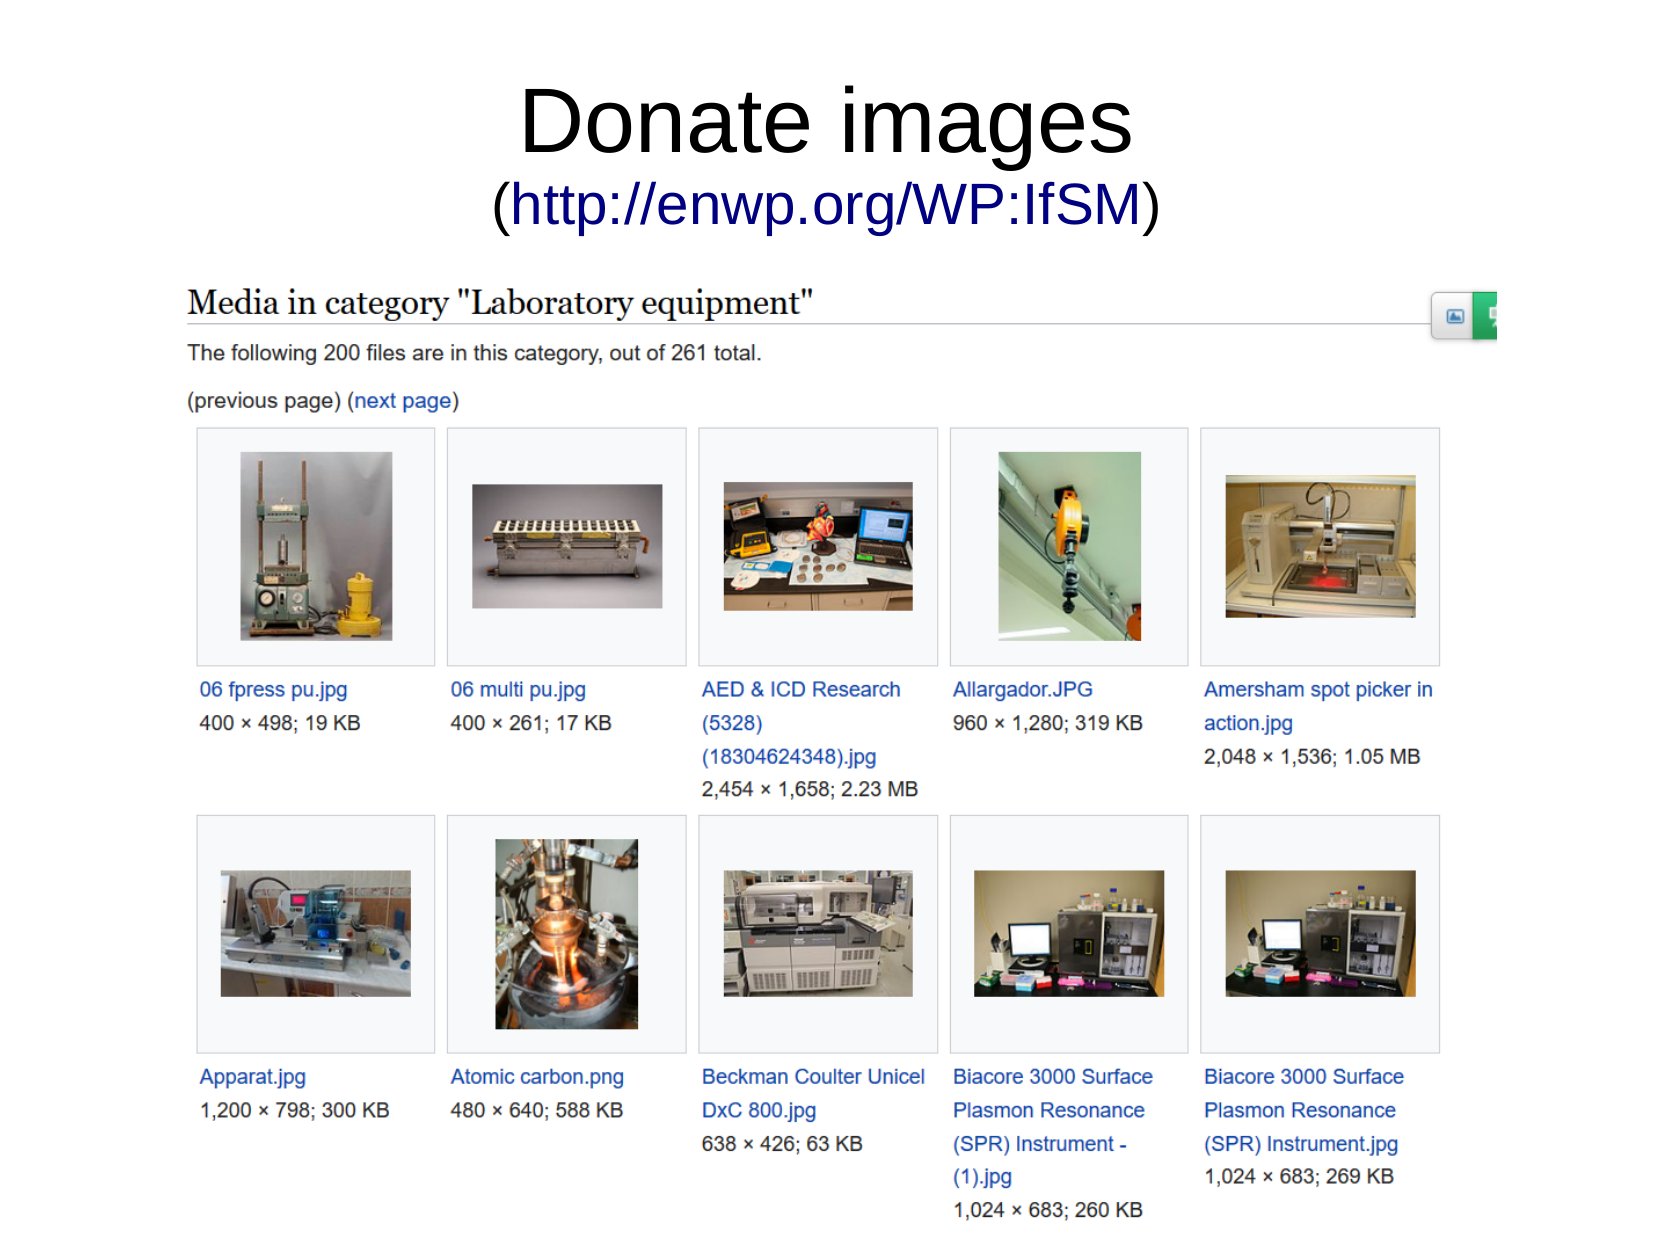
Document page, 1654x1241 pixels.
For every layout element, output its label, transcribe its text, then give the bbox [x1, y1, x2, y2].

title Donate images (http://enwp.org/WP:IfSM) [82, 49, 1571, 257]
picture [156, 263, 1497, 1223]
